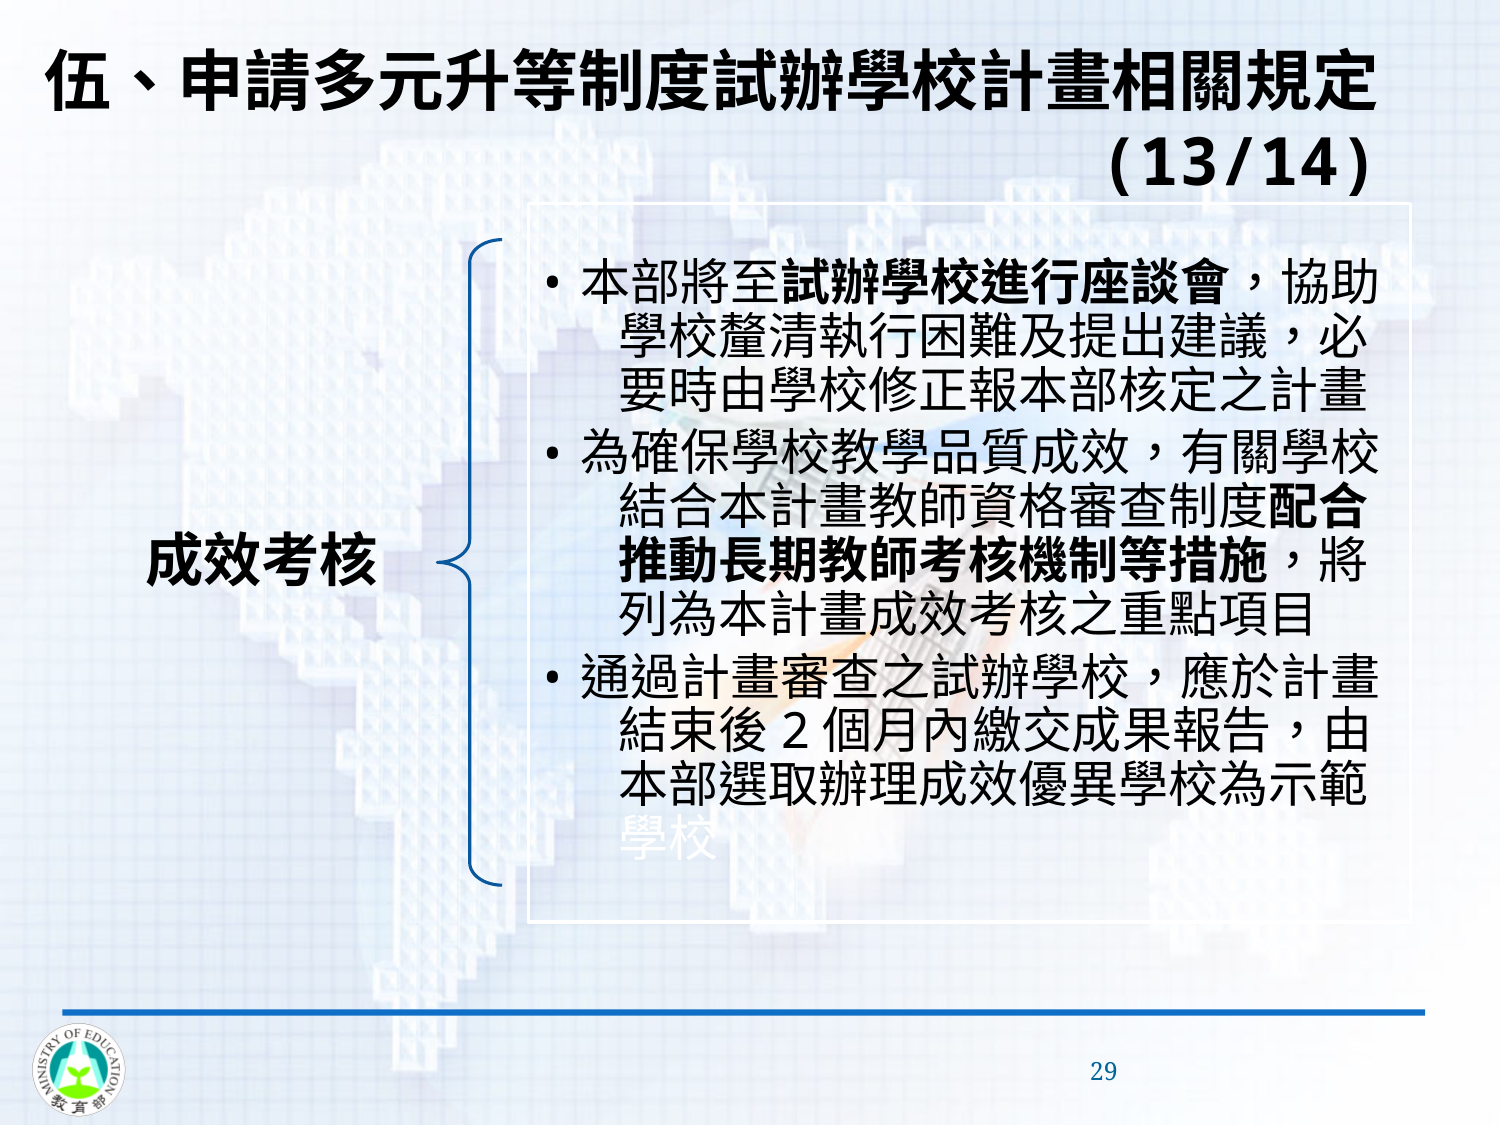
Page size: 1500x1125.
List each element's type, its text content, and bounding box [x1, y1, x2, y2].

text_box 本部將至試辦學校進行座談會，協助學校釐清執行困難及提出建議，必要時由學校修正報本部核定之計畫 為確保學校教學品質成效，有關學校結合本計畫教師資格審查制度配合推動長期教師考核機制等措施，將列為本計畫成效考核之重點項目 通過計畫審查之試辦學校，應於計畫結束後2個月內繳交成果報告，由本部選取辦理成效優異學校為示範學校 [528, 203, 1411, 922]
text_box 伍、申請多元升等制度試辦學校計畫相關規定 (13/14) [29, 31, 1411, 206]
text_box [1074, 1042, 1426, 1103]
text_box 成效考核 [112, 513, 438, 612]
